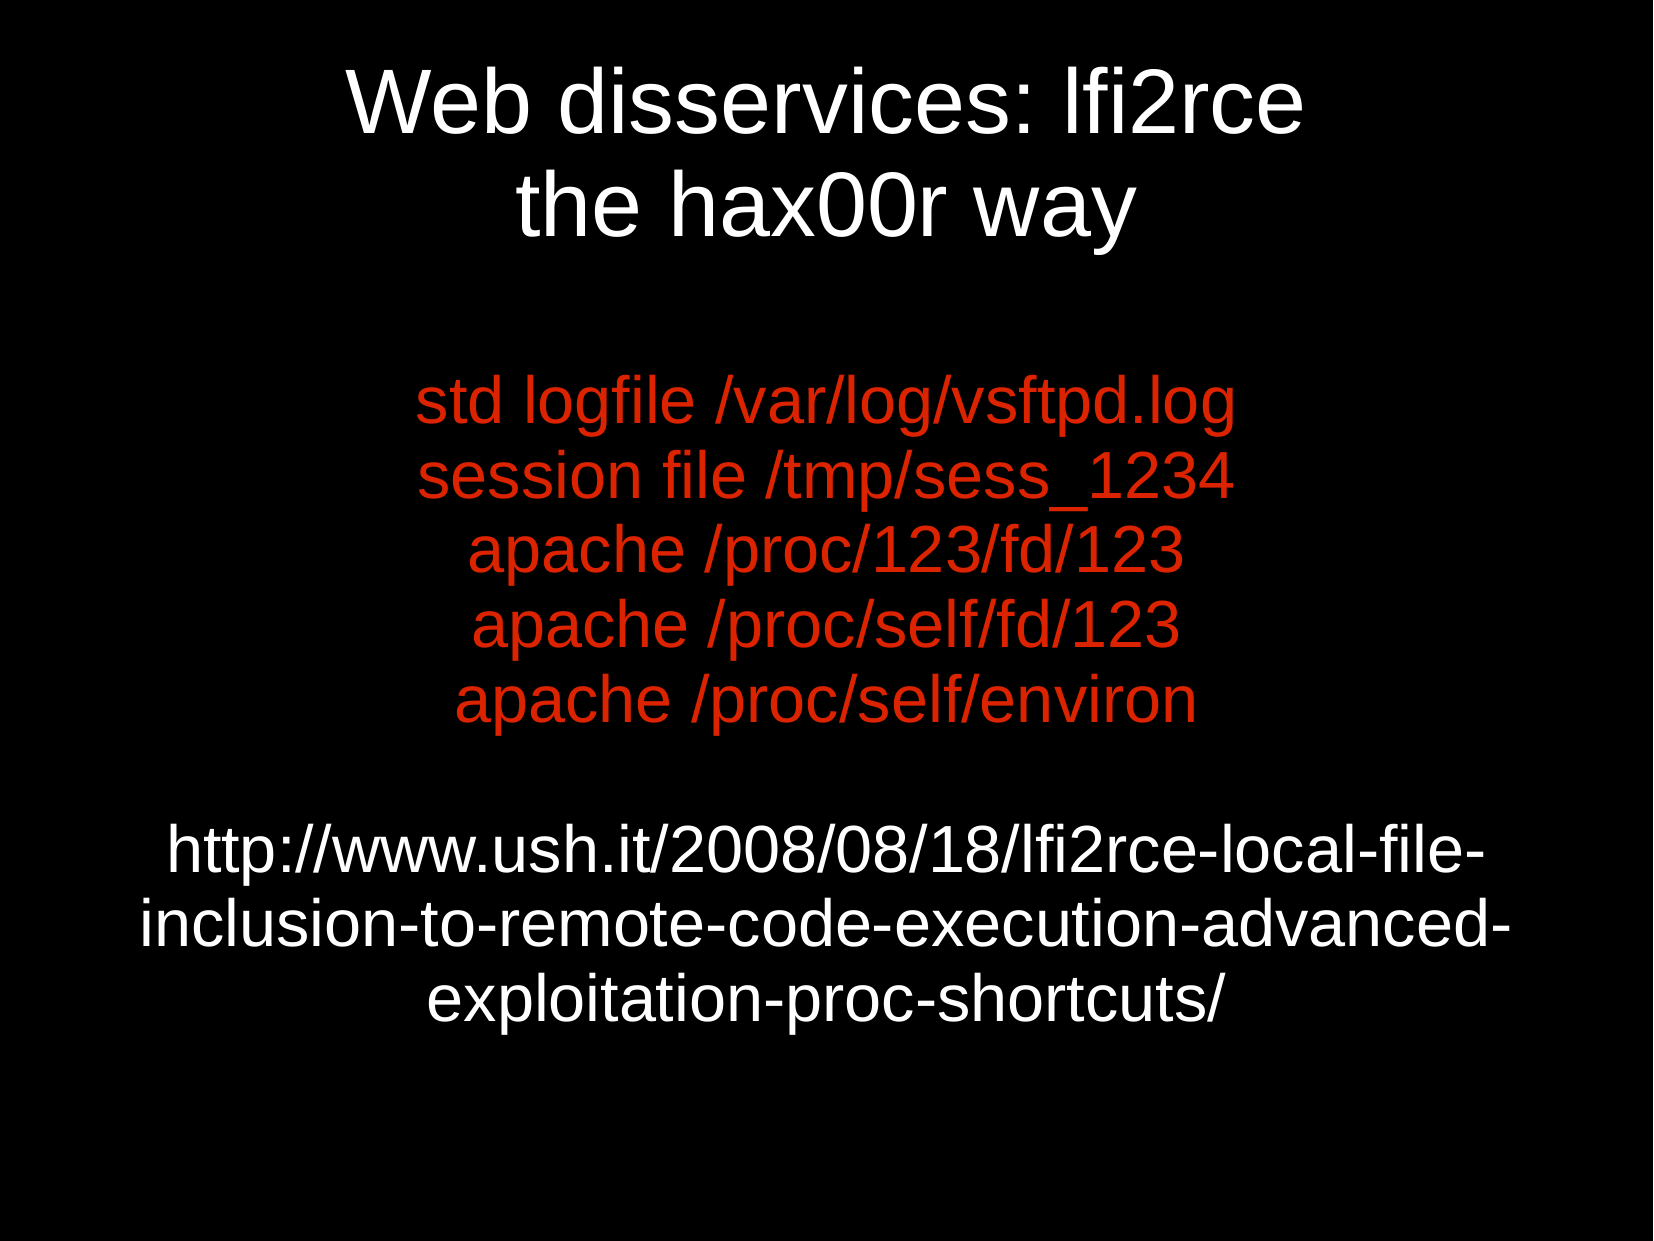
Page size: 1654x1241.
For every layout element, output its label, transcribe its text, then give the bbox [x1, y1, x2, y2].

text_box std logfile /var/log/vsftpd.log session file /tmp/sess_1234 apache /proc/123/fd/123 apache /proc/self/fd/123 apache /proc/self/environ http://www.ush.it/2008/08/18/lfi2rce-local-file-inclusion-to-remote-code-execution-advanced-exploitation-proc-shortcuts/ [82, 297, 1571, 1102]
title Web disservices: lfi2rce the hax00r way [82, 45, 1571, 261]
